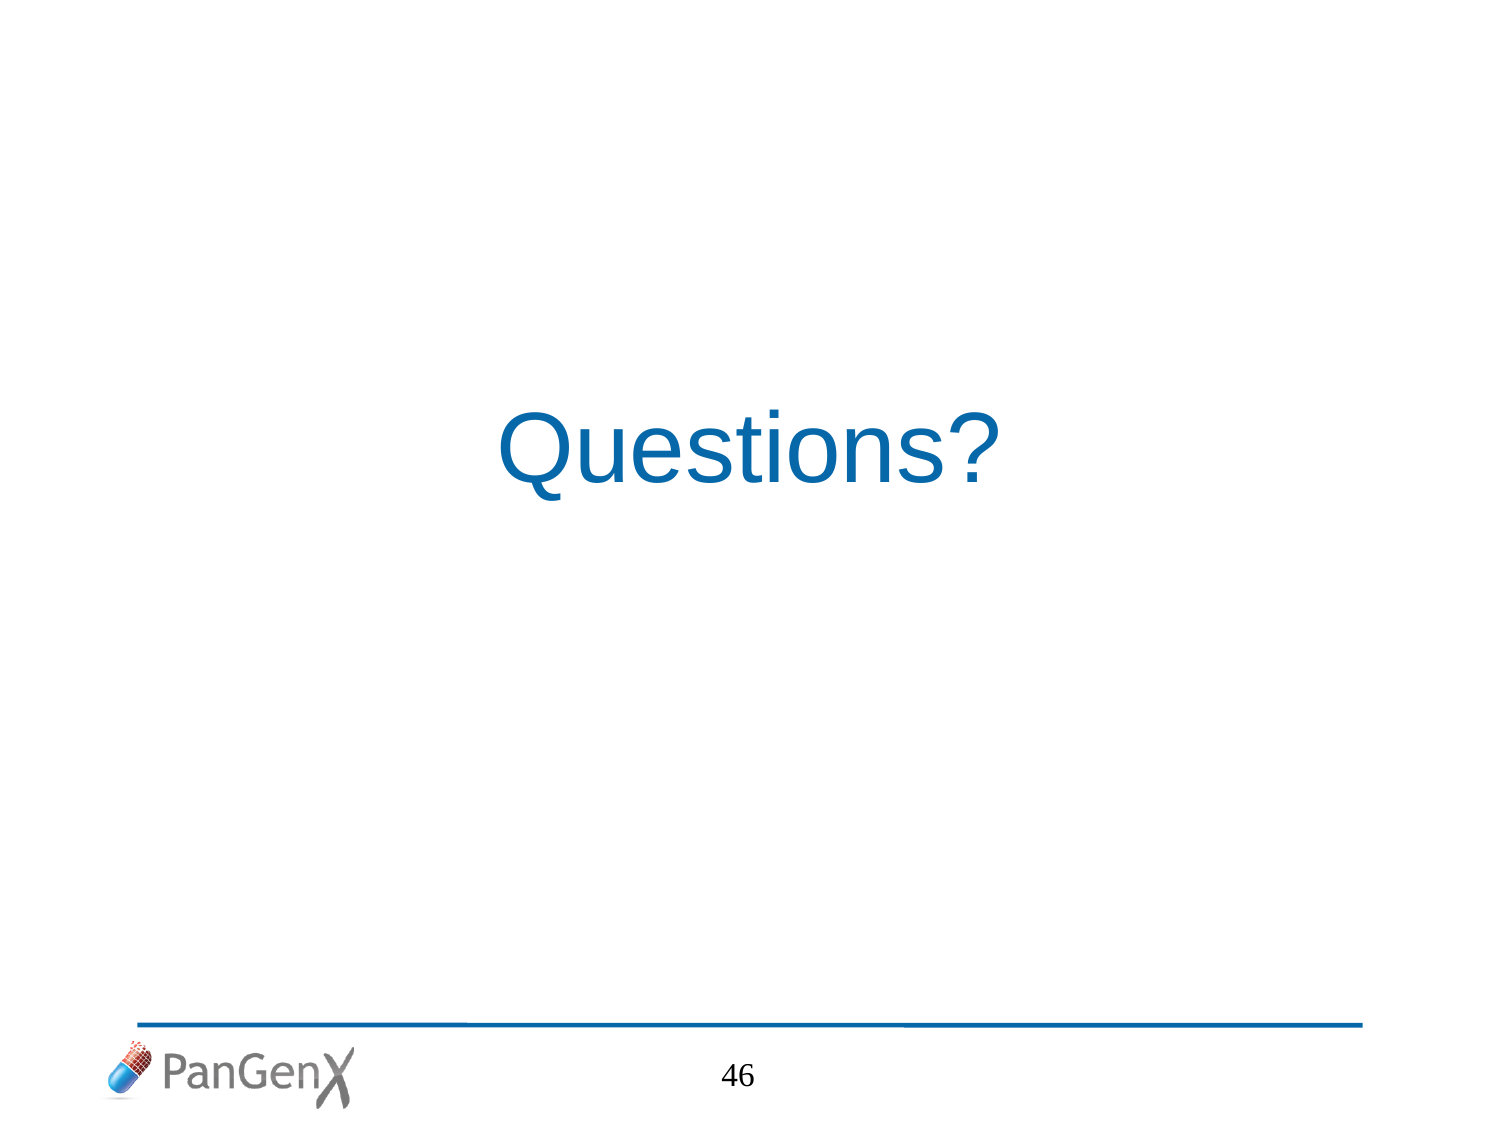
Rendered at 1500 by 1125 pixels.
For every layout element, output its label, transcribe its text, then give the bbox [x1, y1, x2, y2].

picture [89, 1041, 354, 1109]
title Questions? [0, 353, 1500, 511]
